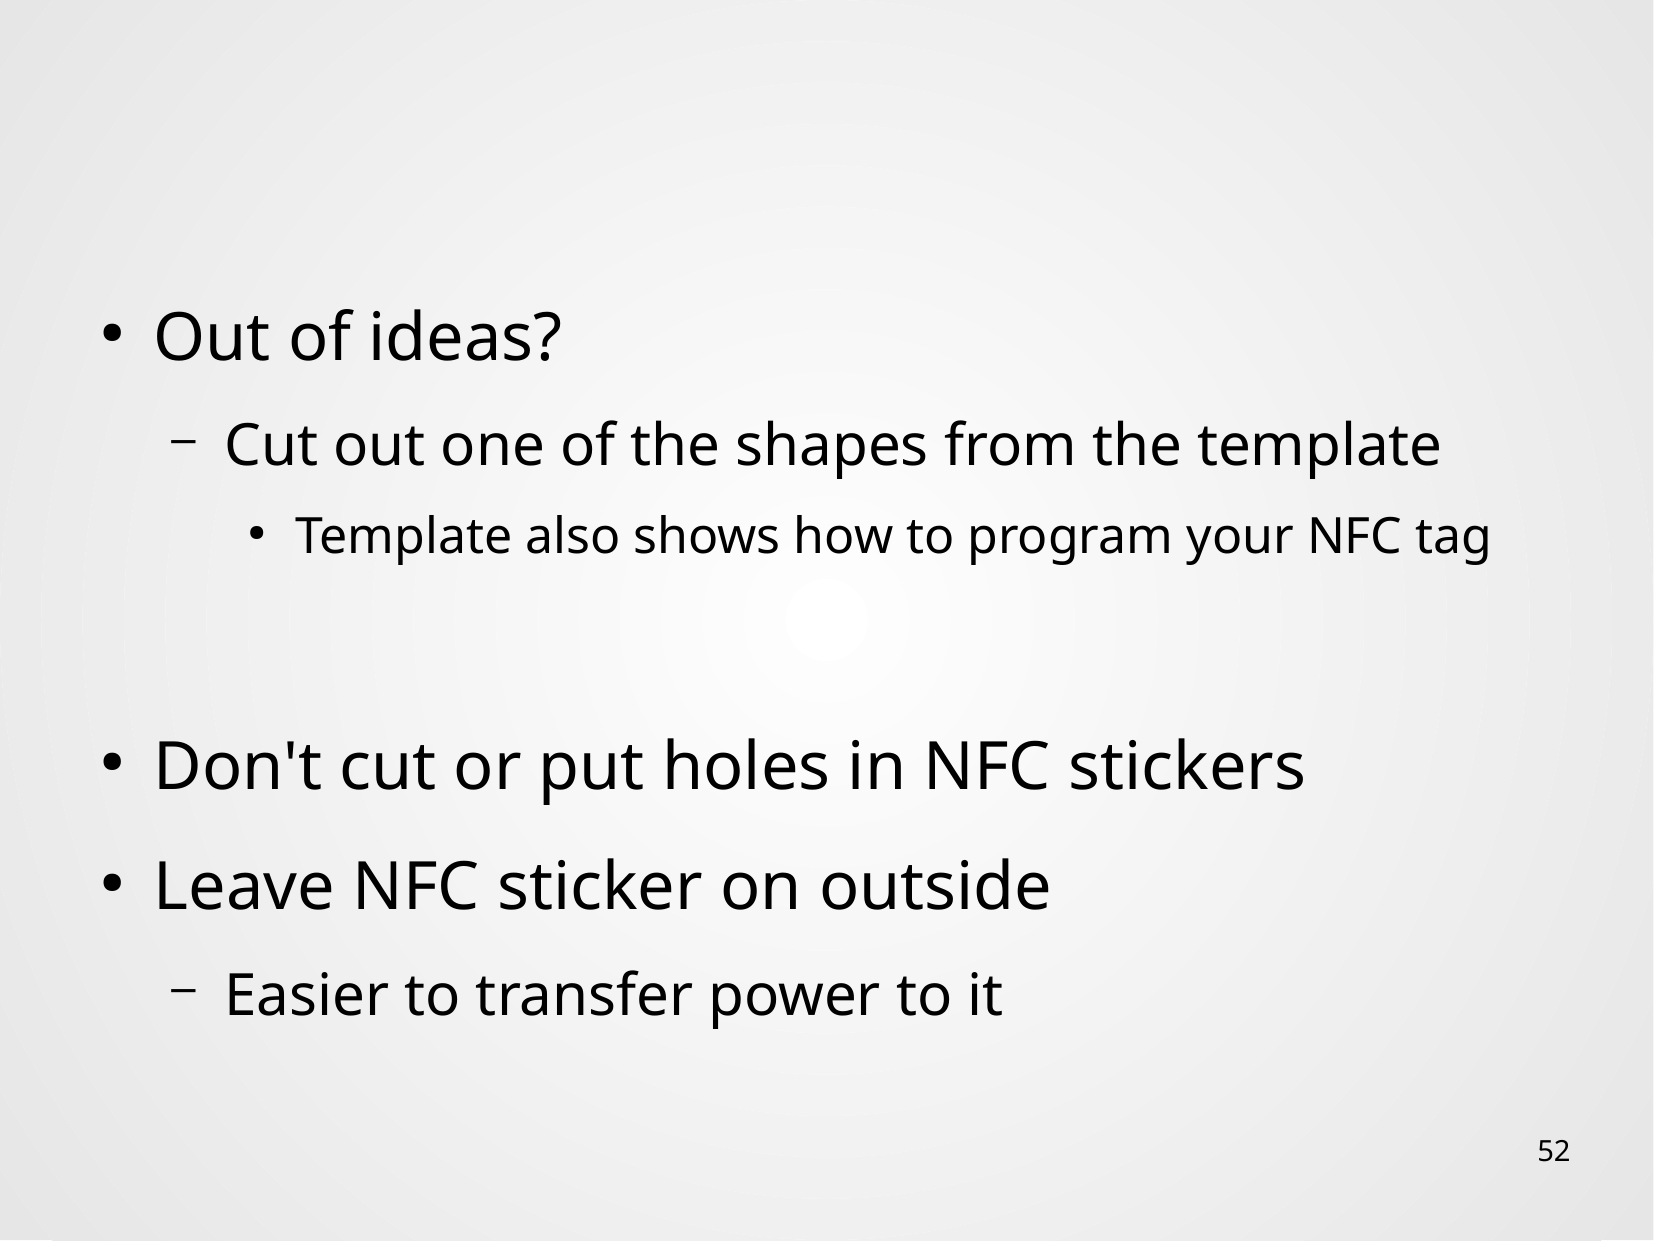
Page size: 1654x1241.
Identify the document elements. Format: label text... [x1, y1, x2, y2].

list Out of ideas? Cut out one of the shapes from the template Template also shows how to program your NFC tag Don't cut or put holes in NFC stickers Leave NFC sticker on outside Easier to transfer power to it [82, 289, 1571, 1010]
